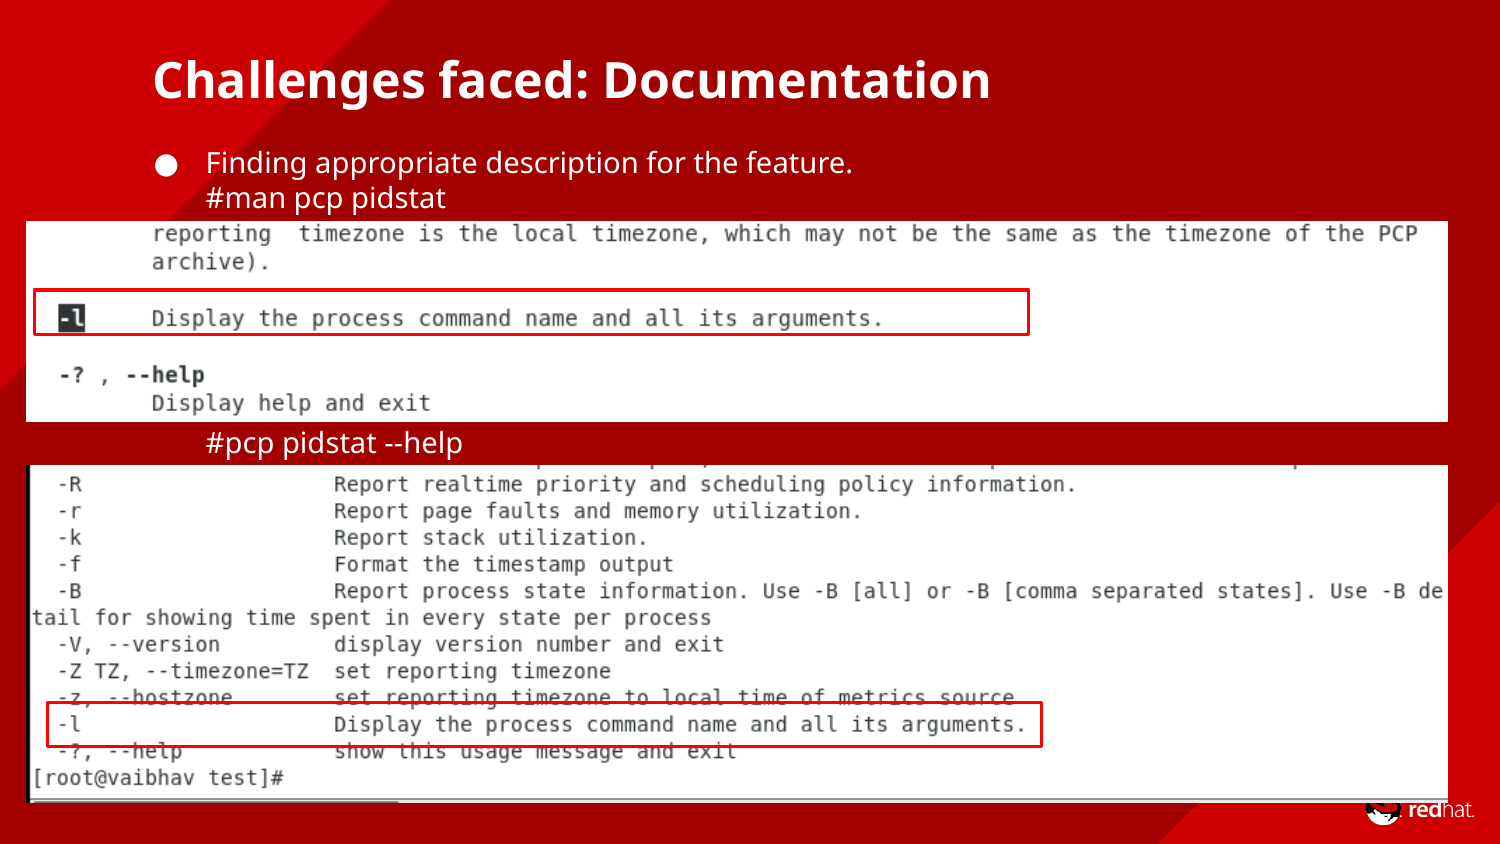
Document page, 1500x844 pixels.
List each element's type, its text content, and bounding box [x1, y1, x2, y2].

title Challenges faced: Documentation [137, 24, 1413, 132]
text_box Finding appropriate description for the feature. #man pcp pidstat #pcp pidstat --help [115, 422, 1392, 465]
text_box Finding appropriate description for the feature. #man pcp pidstat #pcp pidstat --help [115, 129, 1392, 221]
picture [0, 0, 1500, 844]
